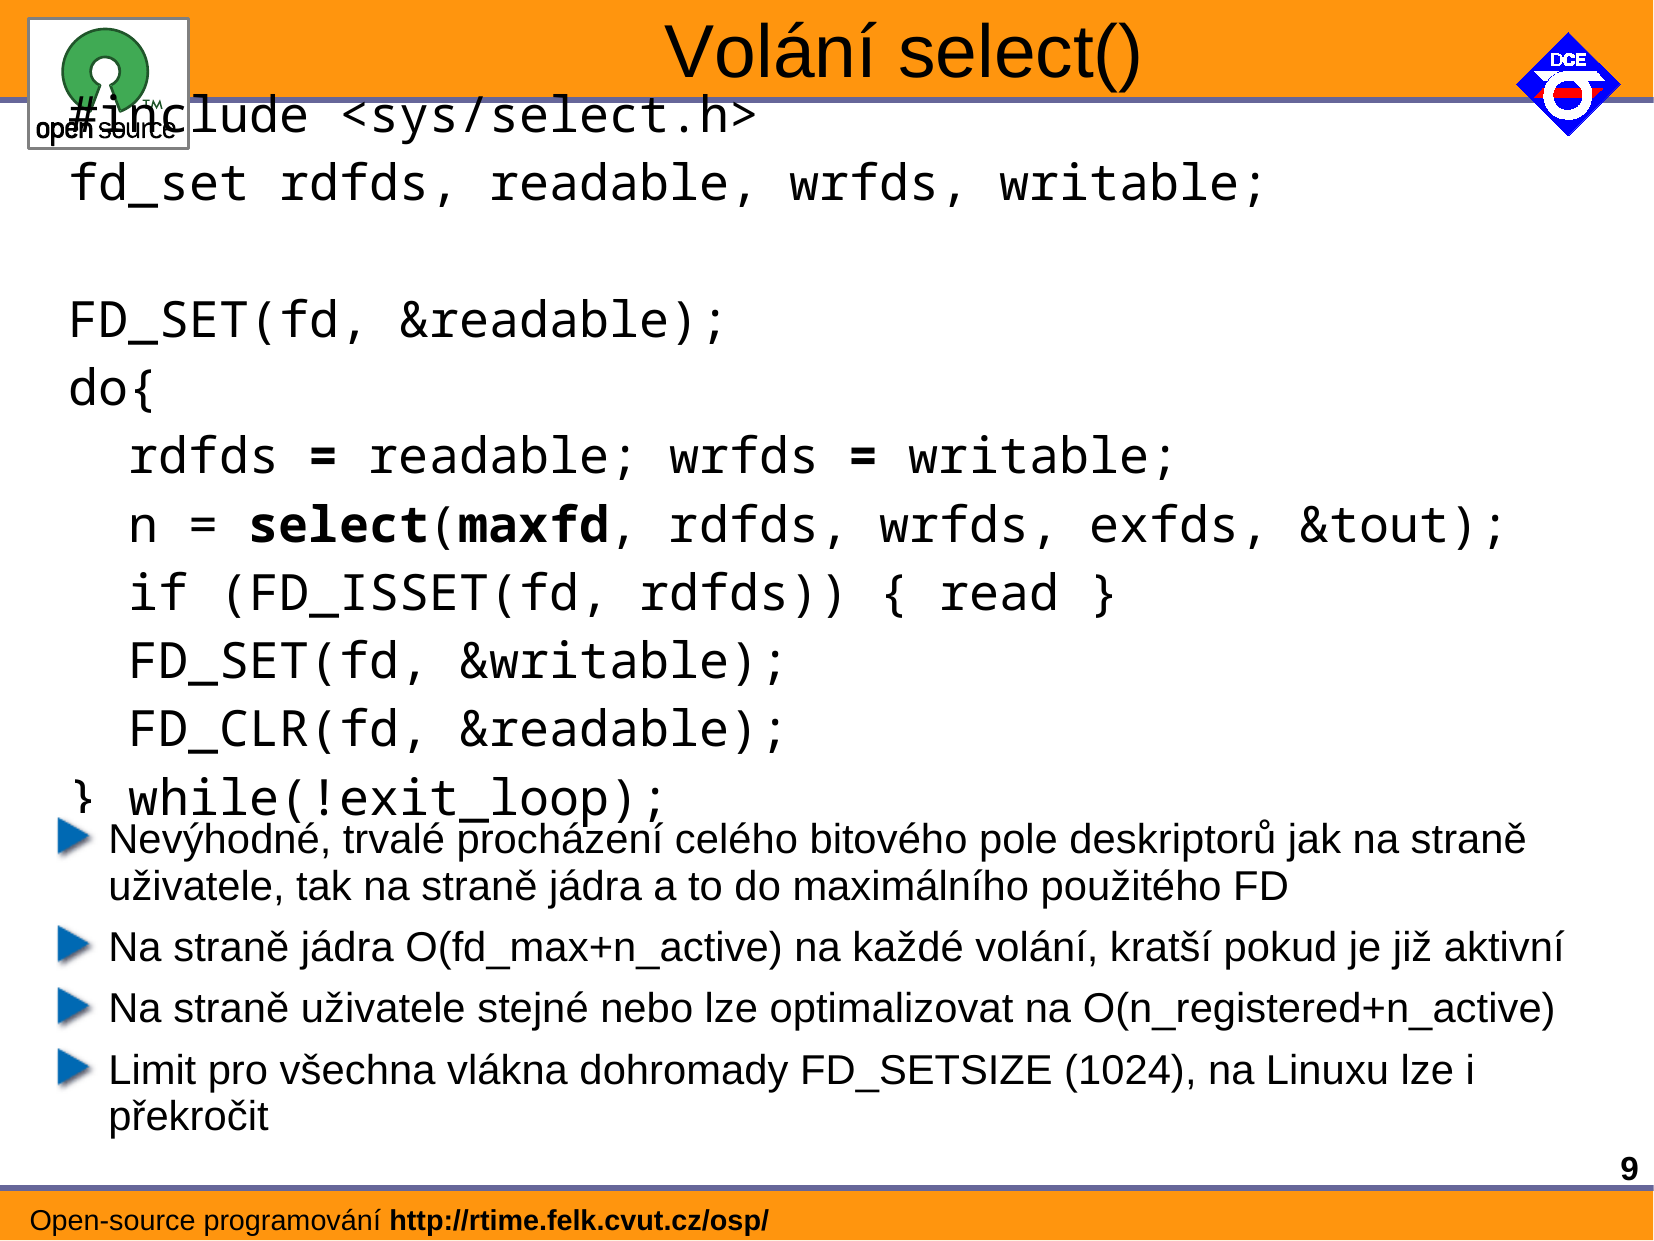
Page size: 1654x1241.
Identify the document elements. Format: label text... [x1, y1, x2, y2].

list Nevýhodné, trvalé procházení celého bitového pole deskriptorů jak na straně uživatele, tak na straně jádra a to do maximálního použitého FD Na straně jádra O(fd_max+n_active) na každé volání, kratší pokud je již aktivní Na straně uživatele stejné nebo lze optimalizovat na O(n_registered+n_active) Limit pro všechna vlákna dohromady FD_SETSIZE (1024), na Linuxu lze i překročit [37, 815, 1600, 1173]
subtitle #include <sys/select.h> fd_set rdfds, readable, wrfds, writable; FD_SET(fd, &readable); do{ rdfds = readable; wrfds = writable; n = select(maxfd, rdfds, wrfds, exfds, &tout); if (FD_ISSET(fd, rdfds)) { read } FD_SET(fd, &writable); FD_CLR(fd, &readable); } while(!exit_loop); [68, 155, 1592, 815]
title Volání select() [178, 4, 1631, 98]
